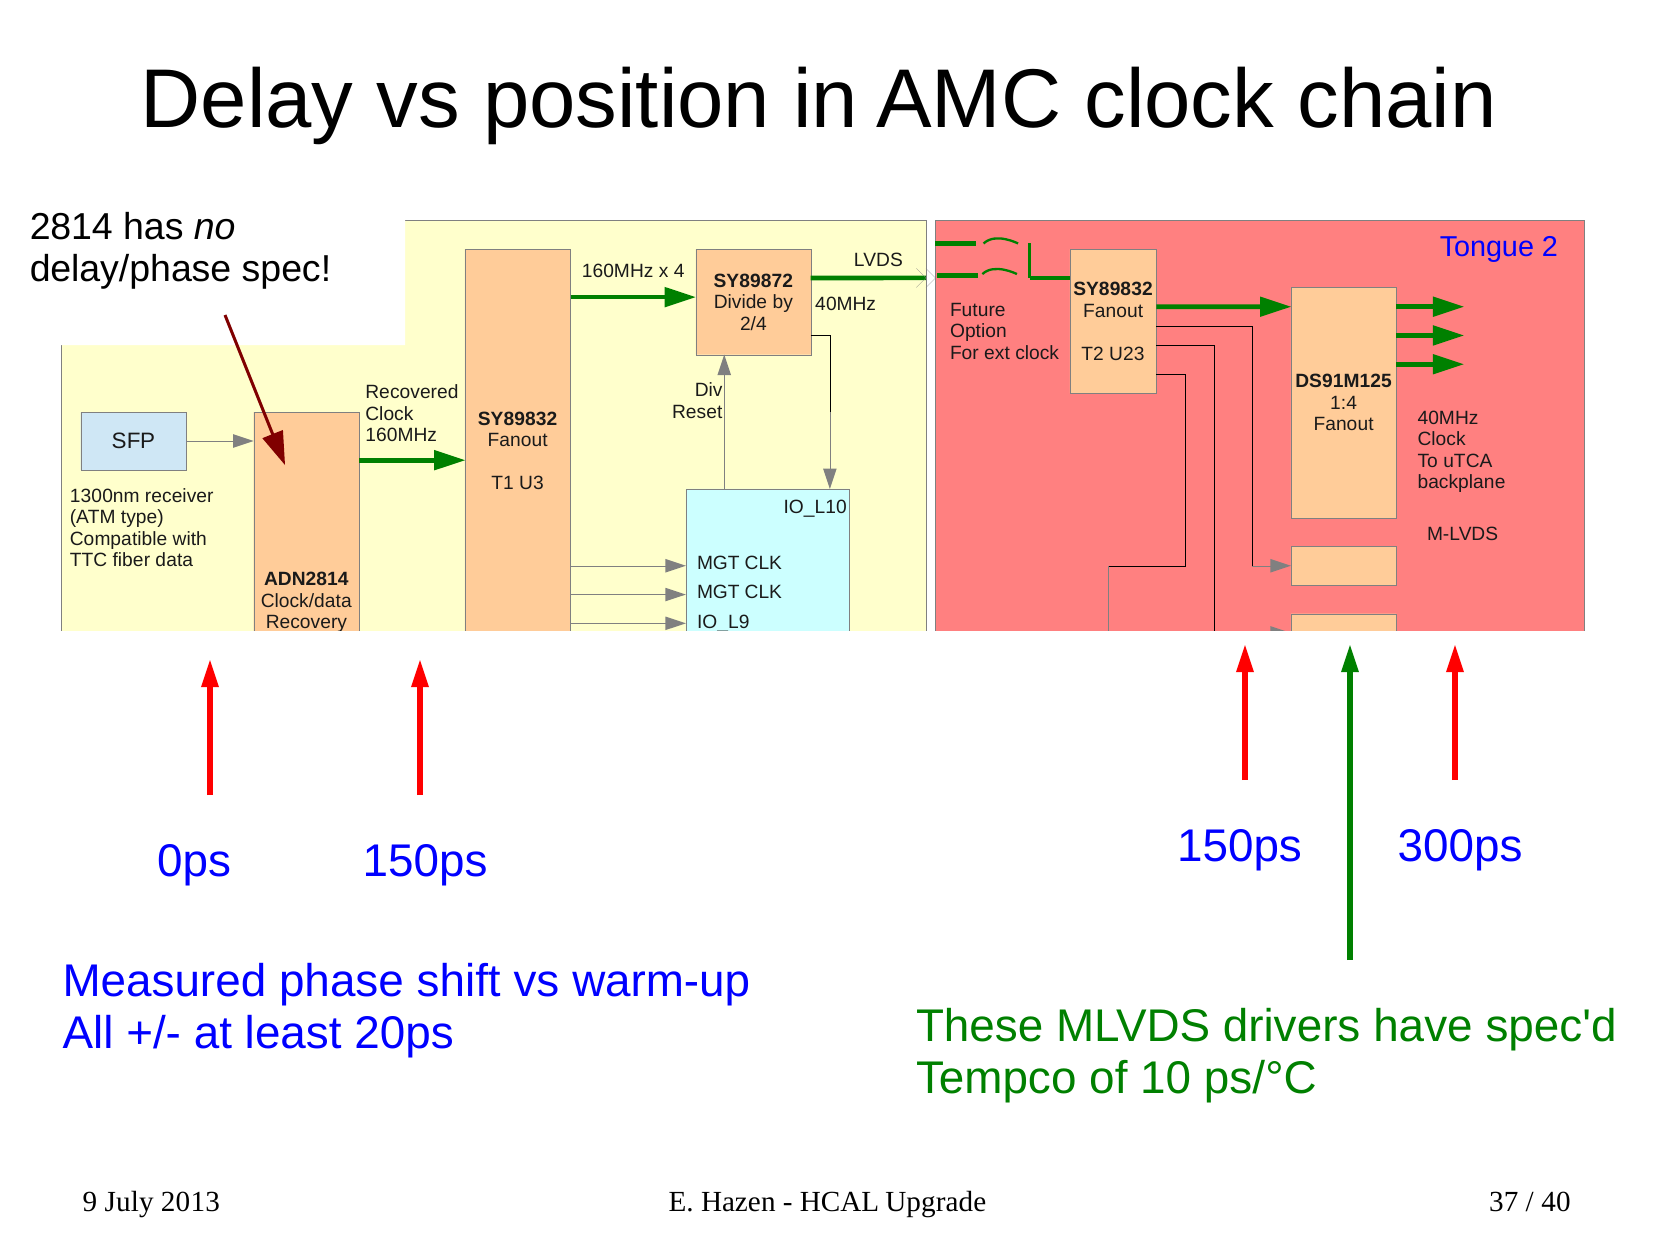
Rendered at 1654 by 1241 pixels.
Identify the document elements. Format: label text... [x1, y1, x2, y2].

text_box 150ps [345, 825, 506, 898]
text_box 150ps [1159, 810, 1321, 883]
title Delay vs position in AMC clock chain [75, 17, 1564, 181]
text_box These MLVDS drivers have spec'd Tempco of 10 ps/°C [898, 990, 1636, 1114]
text_box 300ps [1380, 810, 1541, 883]
chart [45, 207, 1651, 631]
text_box Measured phase shift vs warm-up All +/- at least 20ps [45, 945, 769, 1069]
text_box 2814 has no delay/phase spec! [15, 150, 406, 346]
text_box 0ps [139, 825, 249, 898]
